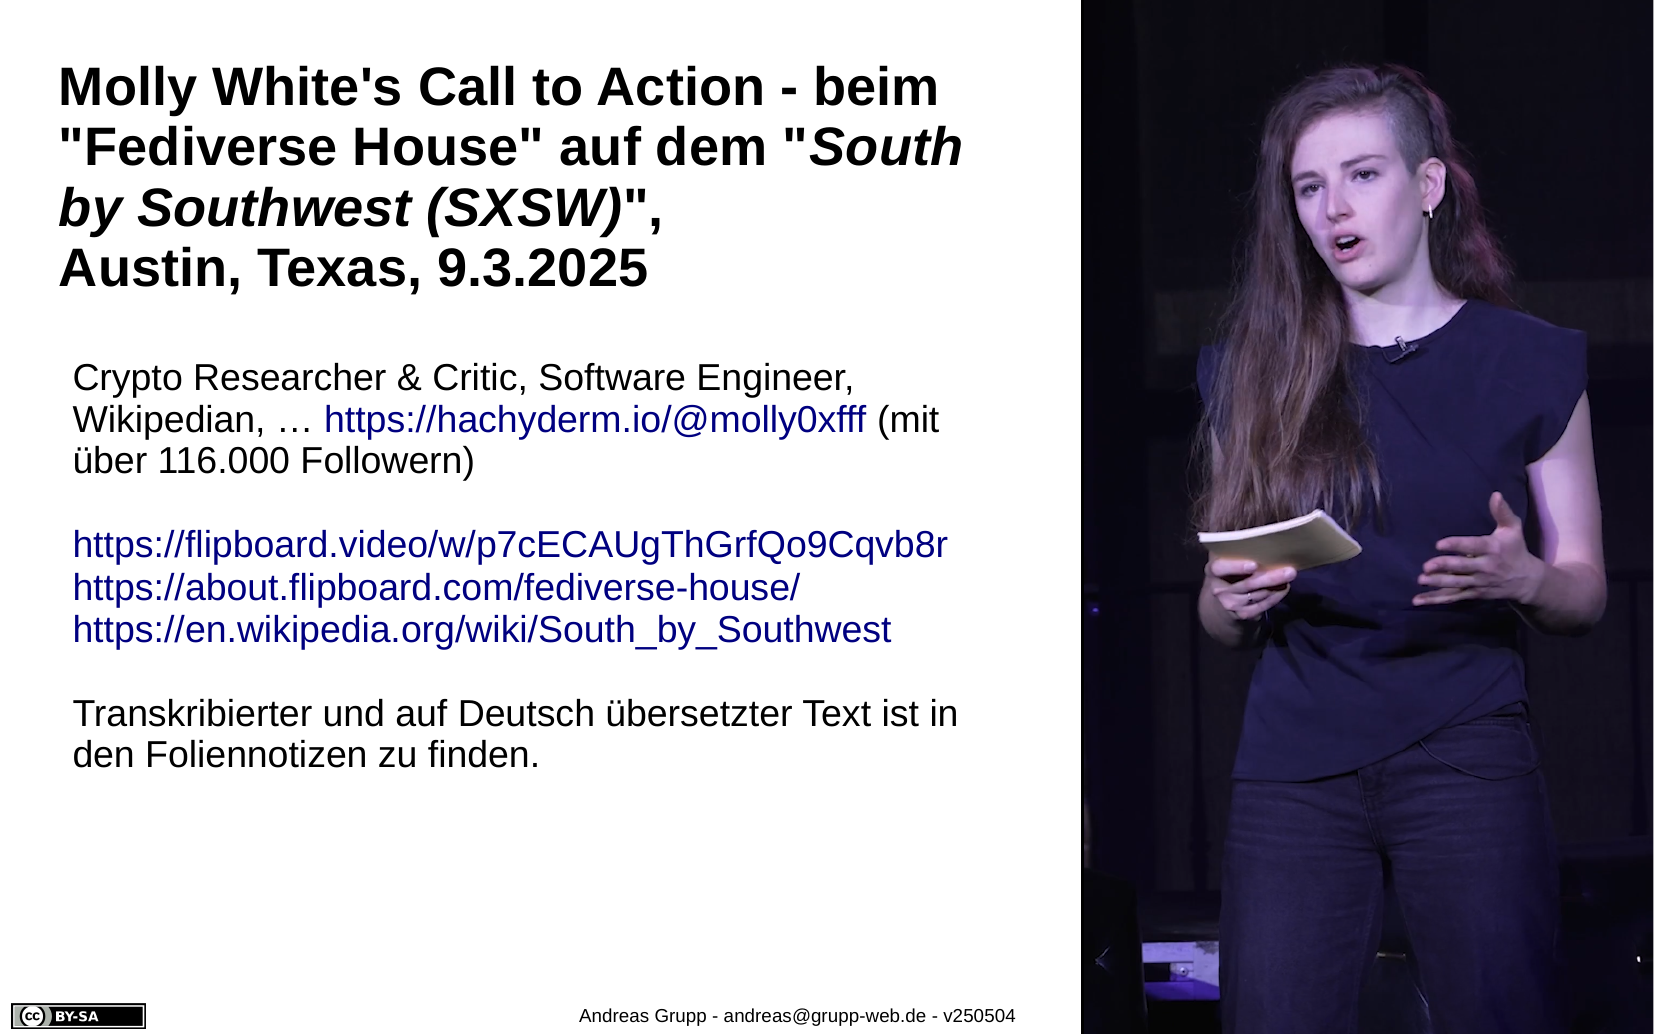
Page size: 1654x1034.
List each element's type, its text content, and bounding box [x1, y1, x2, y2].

picture [1081, 0, 1654, 1034]
picture [11, 1003, 146, 1029]
title Molly White's Call to Action - beim "Fediverse House" auf dem "South by Southwest (SXSW)", Austin, Texas, 9.3.2025 [59, 56, 975, 299]
text_box Crypto Researcher & Critic, Software Engineer, Wikipedian, … https://hachyderm.io/@molly0xfff (mit über 116.000 Followern) https://flipboard.video/w/p7cECAUgThGrfQo9Cqvb8r https://about.flipboard.com/fediverse-house/ https://en.wikipedia.org/wiki/South_by_Southwest Transkribierter und auf Deutsch übersetzter Text ist in den Foliennotizen zu finden. [57, 348, 1034, 784]
